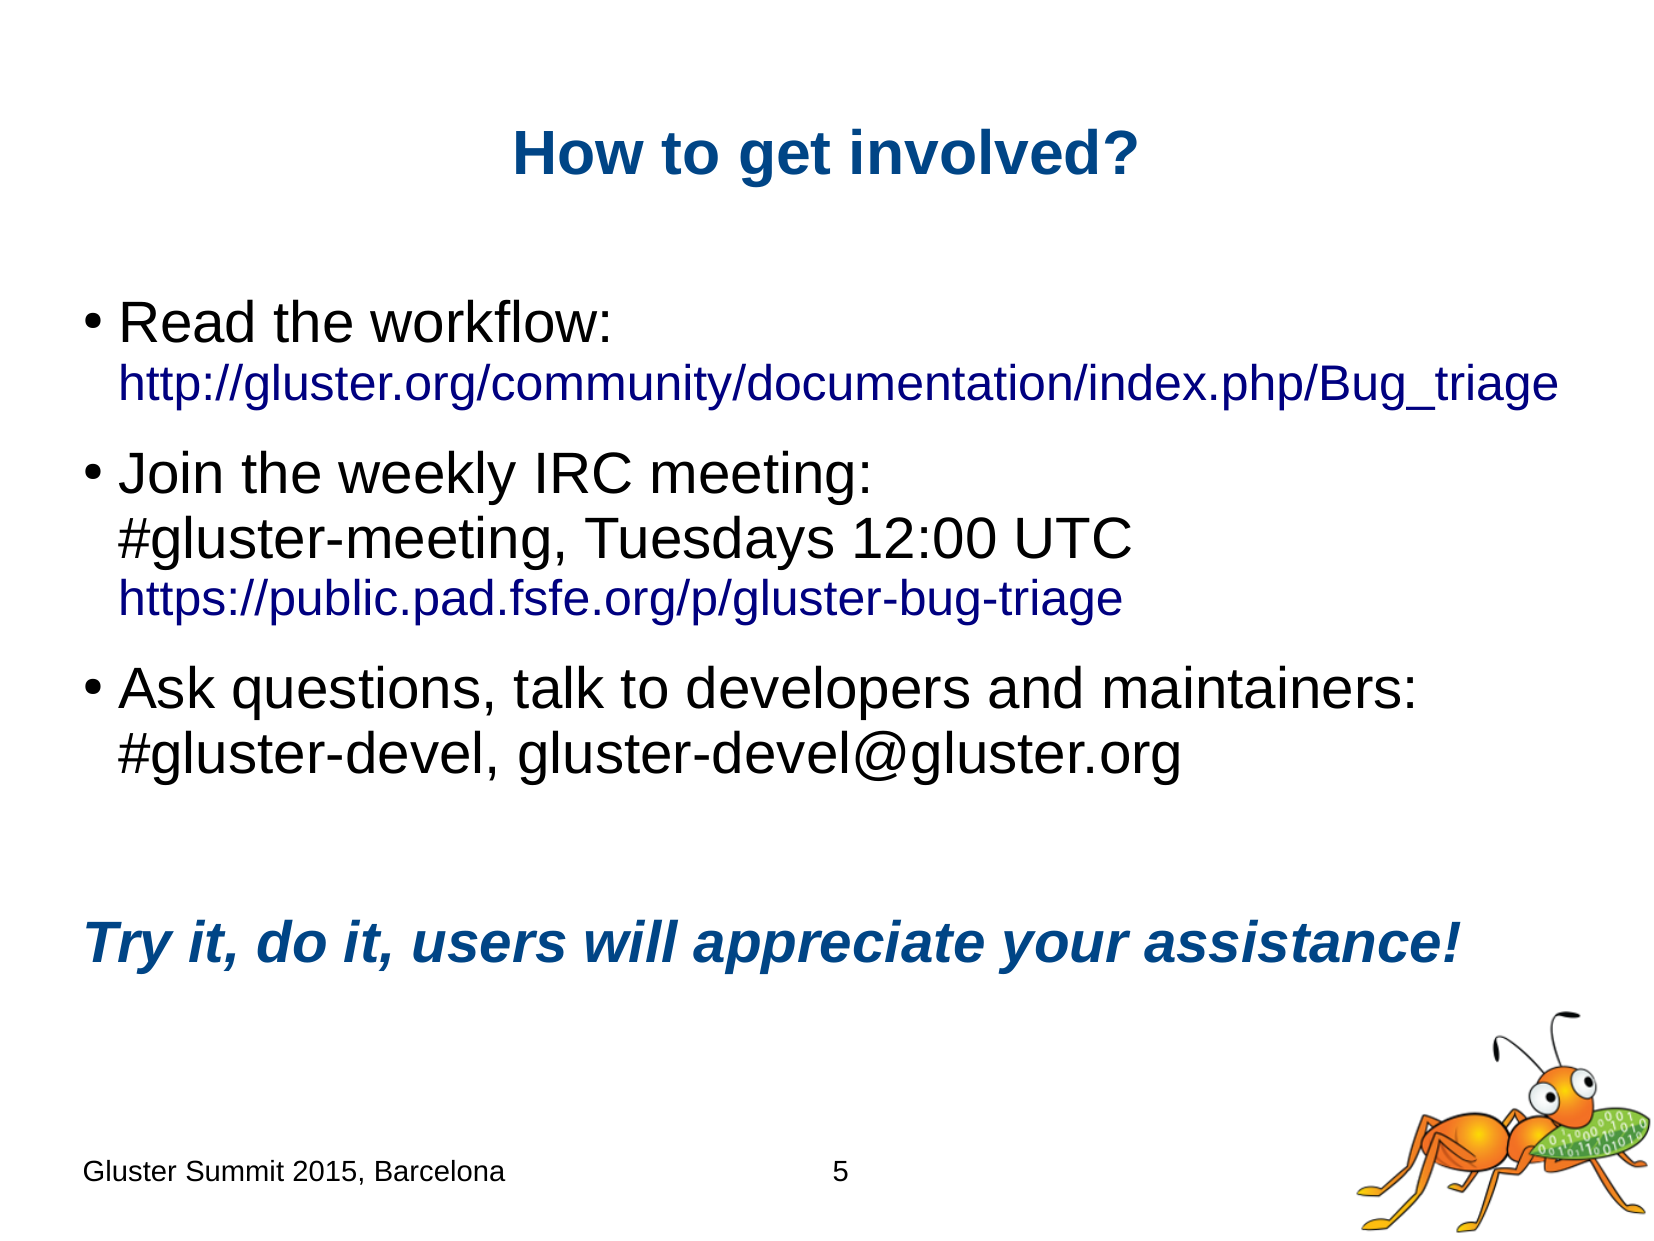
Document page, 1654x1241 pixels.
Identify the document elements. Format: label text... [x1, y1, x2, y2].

title How to get involved? [82, 49, 1571, 257]
picture [1353, 1009, 1654, 1235]
list Read the workflow: http://gluster.org/community/documentation/index.php/Bug_triage Join the weekly IRC meeting: #gluster-meeting, Tuesdays 12:00 UTC https://public.pad.fsfe.org/p/gluster-bug-triage Ask questions, talk to developers and maintainers: #gluster-devel, gluster-devel@gluster.org Try it, do it, users will appreciate your assistance! [82, 290, 1571, 1010]
